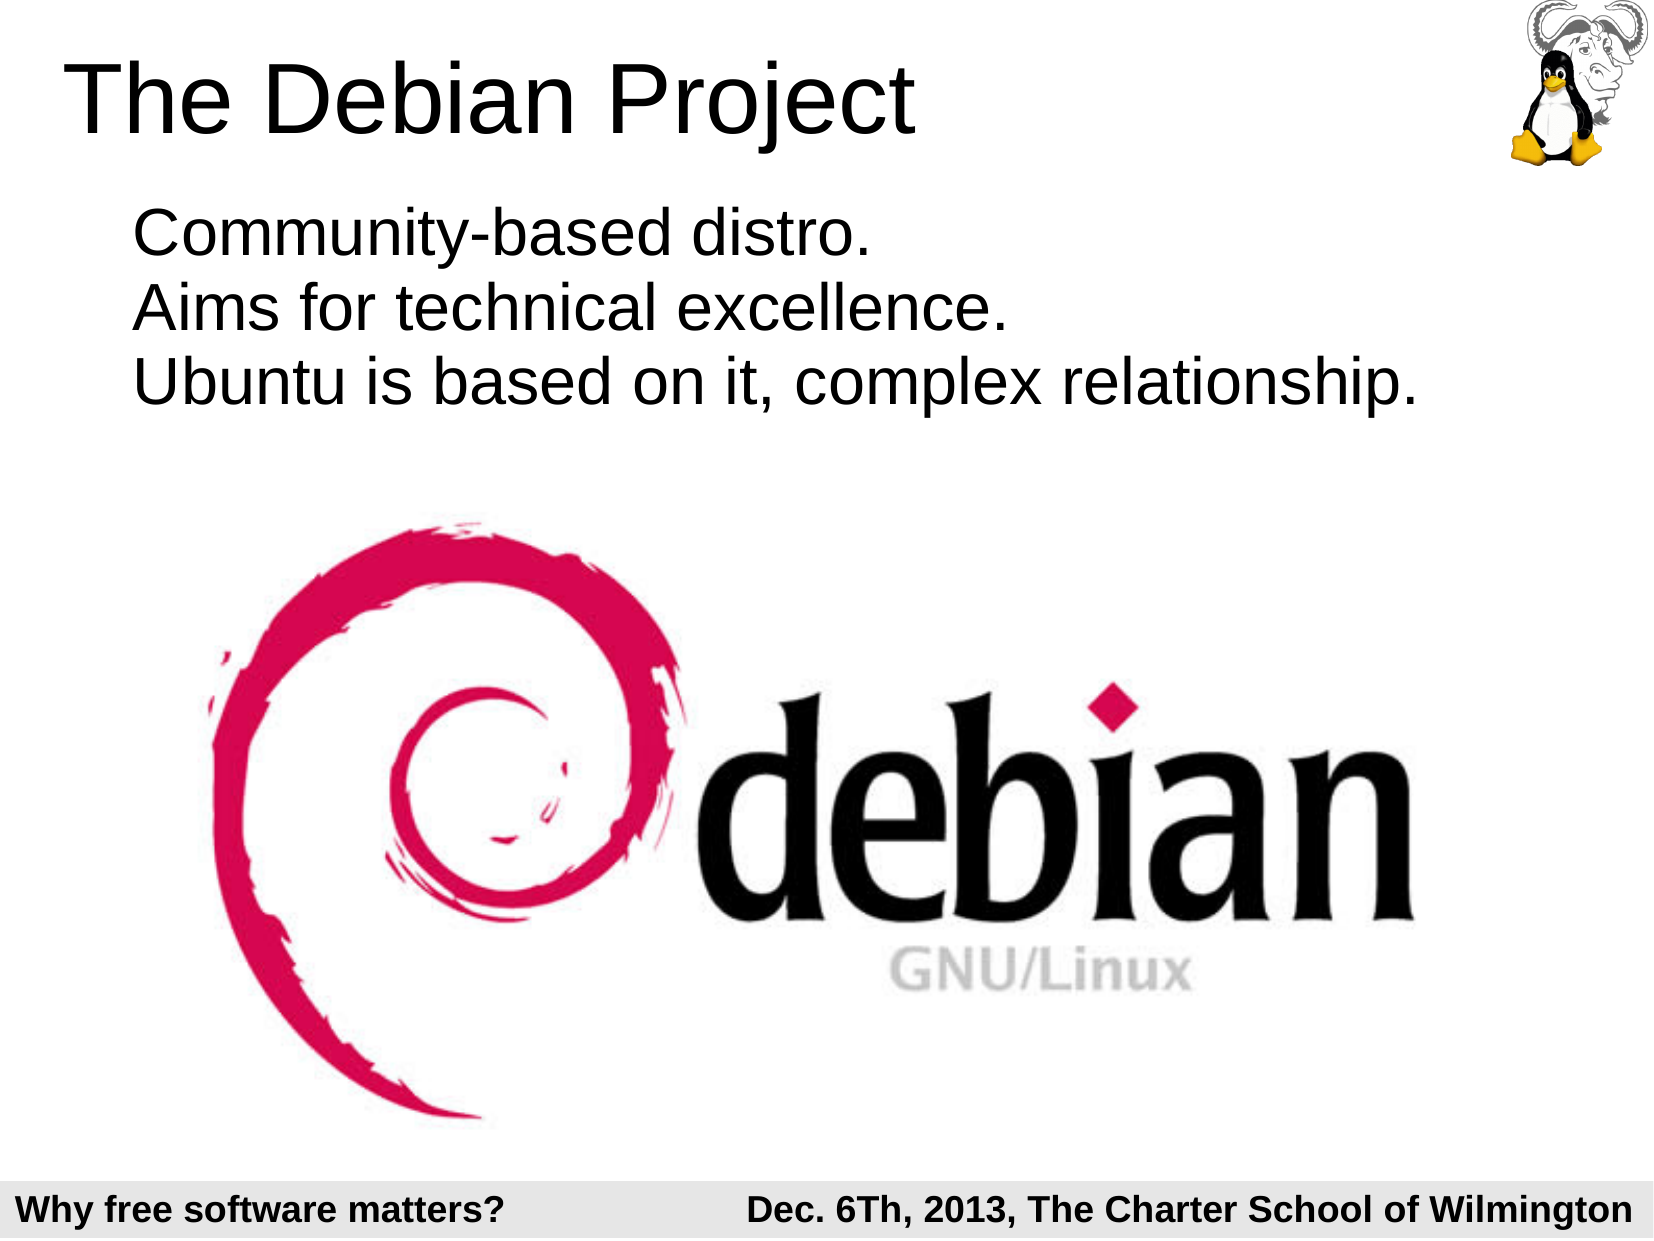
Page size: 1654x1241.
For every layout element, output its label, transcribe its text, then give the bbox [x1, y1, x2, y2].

picture [165, 496, 1489, 1136]
picture [1511, 0, 1648, 166]
text_box Community-based distro. Aims for technical excellence. Ubuntu is based on it, complex relationship. [118, 187, 1442, 427]
text_box The Debian Project [47, 35, 1501, 163]
text_box Why free software matters? Dec. 6Th, 2013, The Charter School of Wilmington [0, 1181, 1654, 1238]
